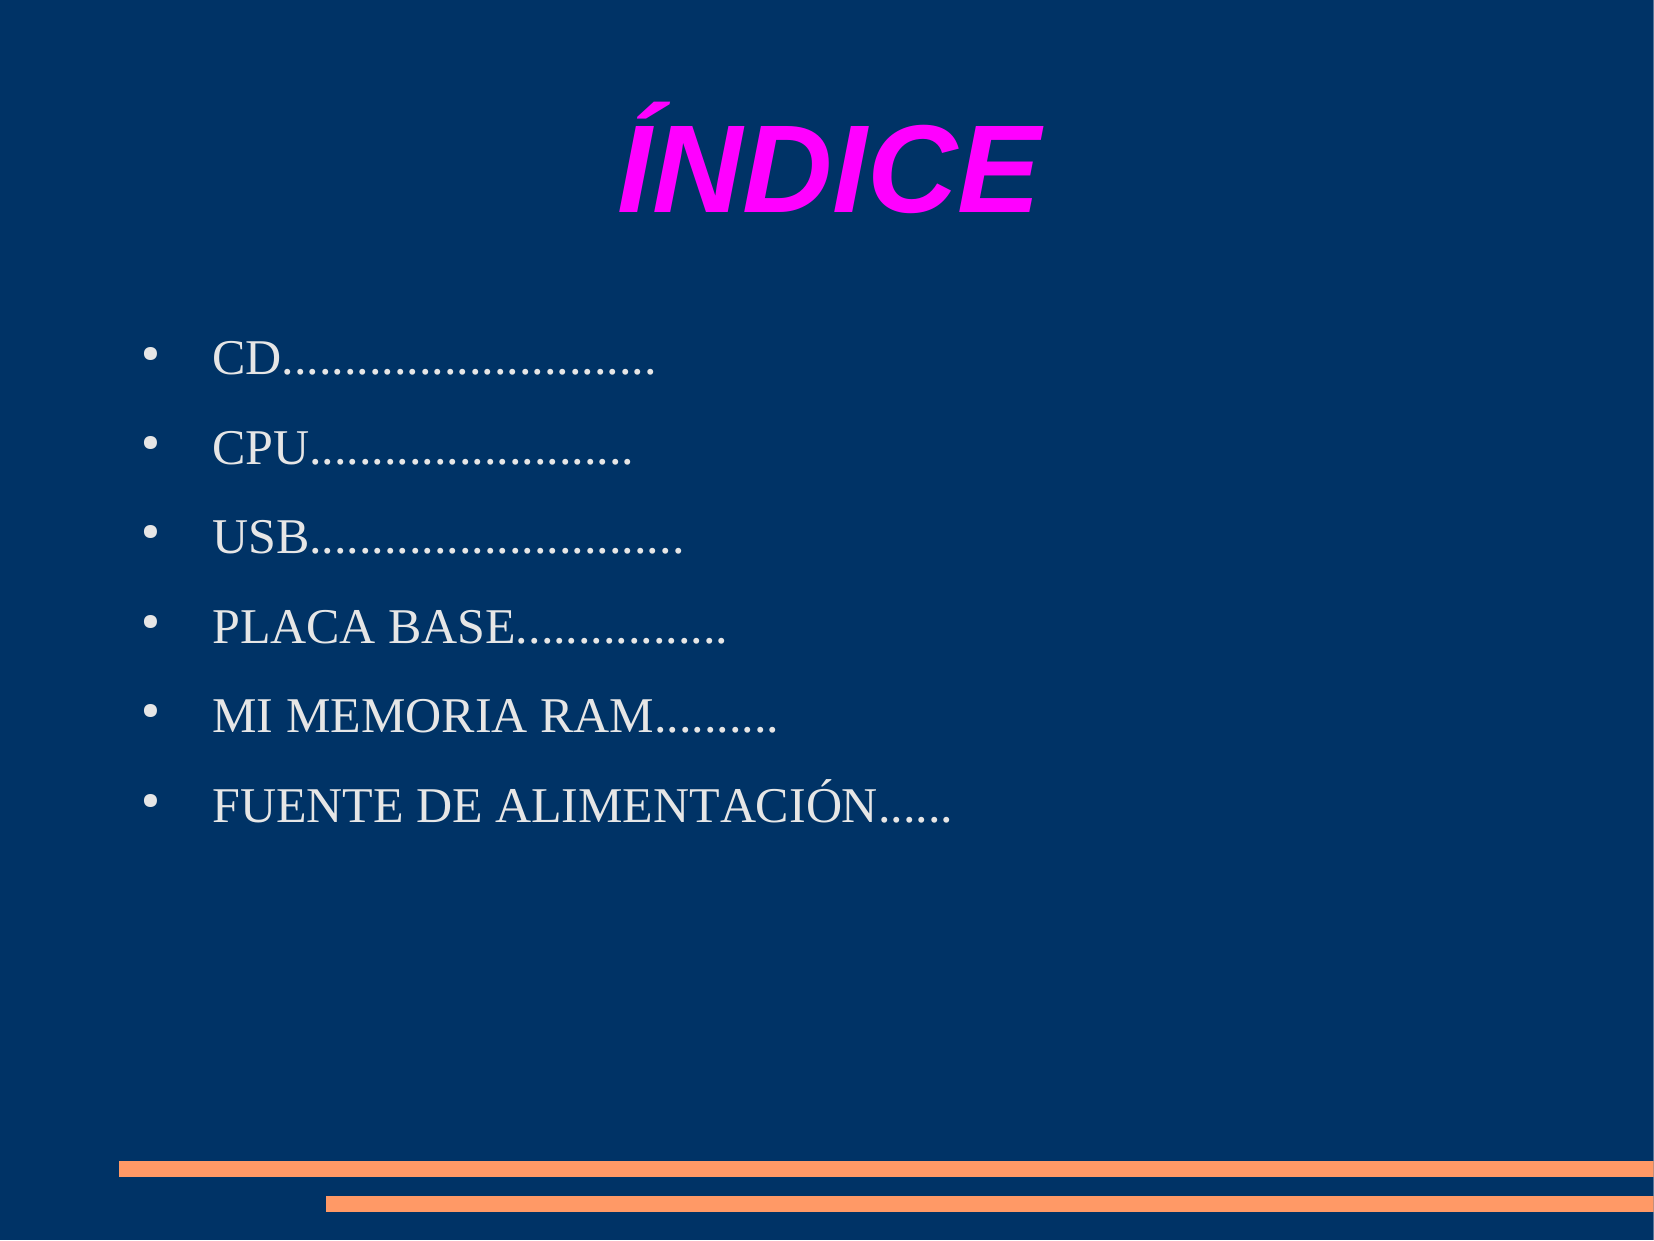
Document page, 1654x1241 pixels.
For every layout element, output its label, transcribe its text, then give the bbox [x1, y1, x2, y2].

title ÍNDICE [123, 58, 1536, 266]
list CD.............................. CPU.......................... USB.............................. PLACA BASE................. MI MEMORIA RAM.......... FUENTE DE ALIMENTACIÓN...... [118, 324, 1558, 1135]
